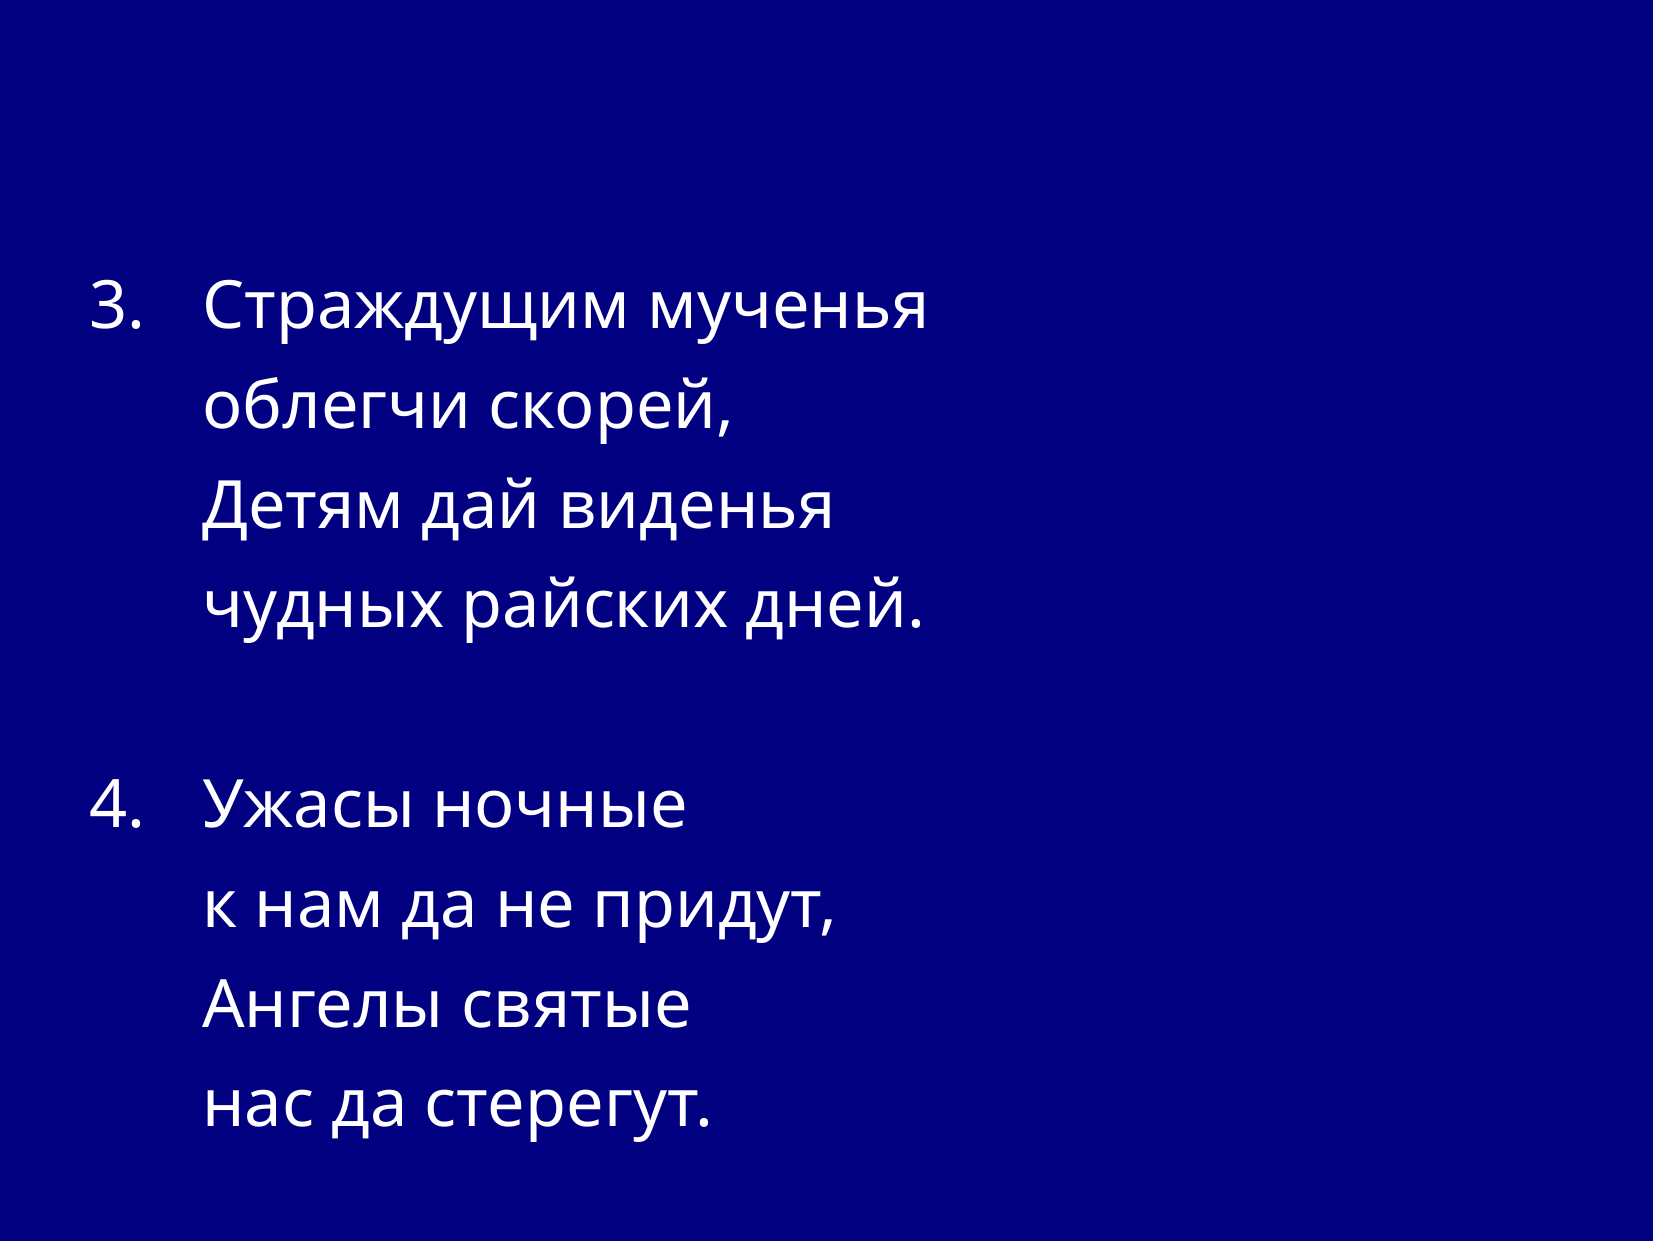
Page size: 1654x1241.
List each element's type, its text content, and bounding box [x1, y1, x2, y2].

text_box 3. Страждущим мученья облегчи скорей, Детям дай виденья чудных райских дней. 4. Ужасы ночные к нам да не придут, Ангелы святые нас да стерегут. [75, 150, 1576, 1163]
